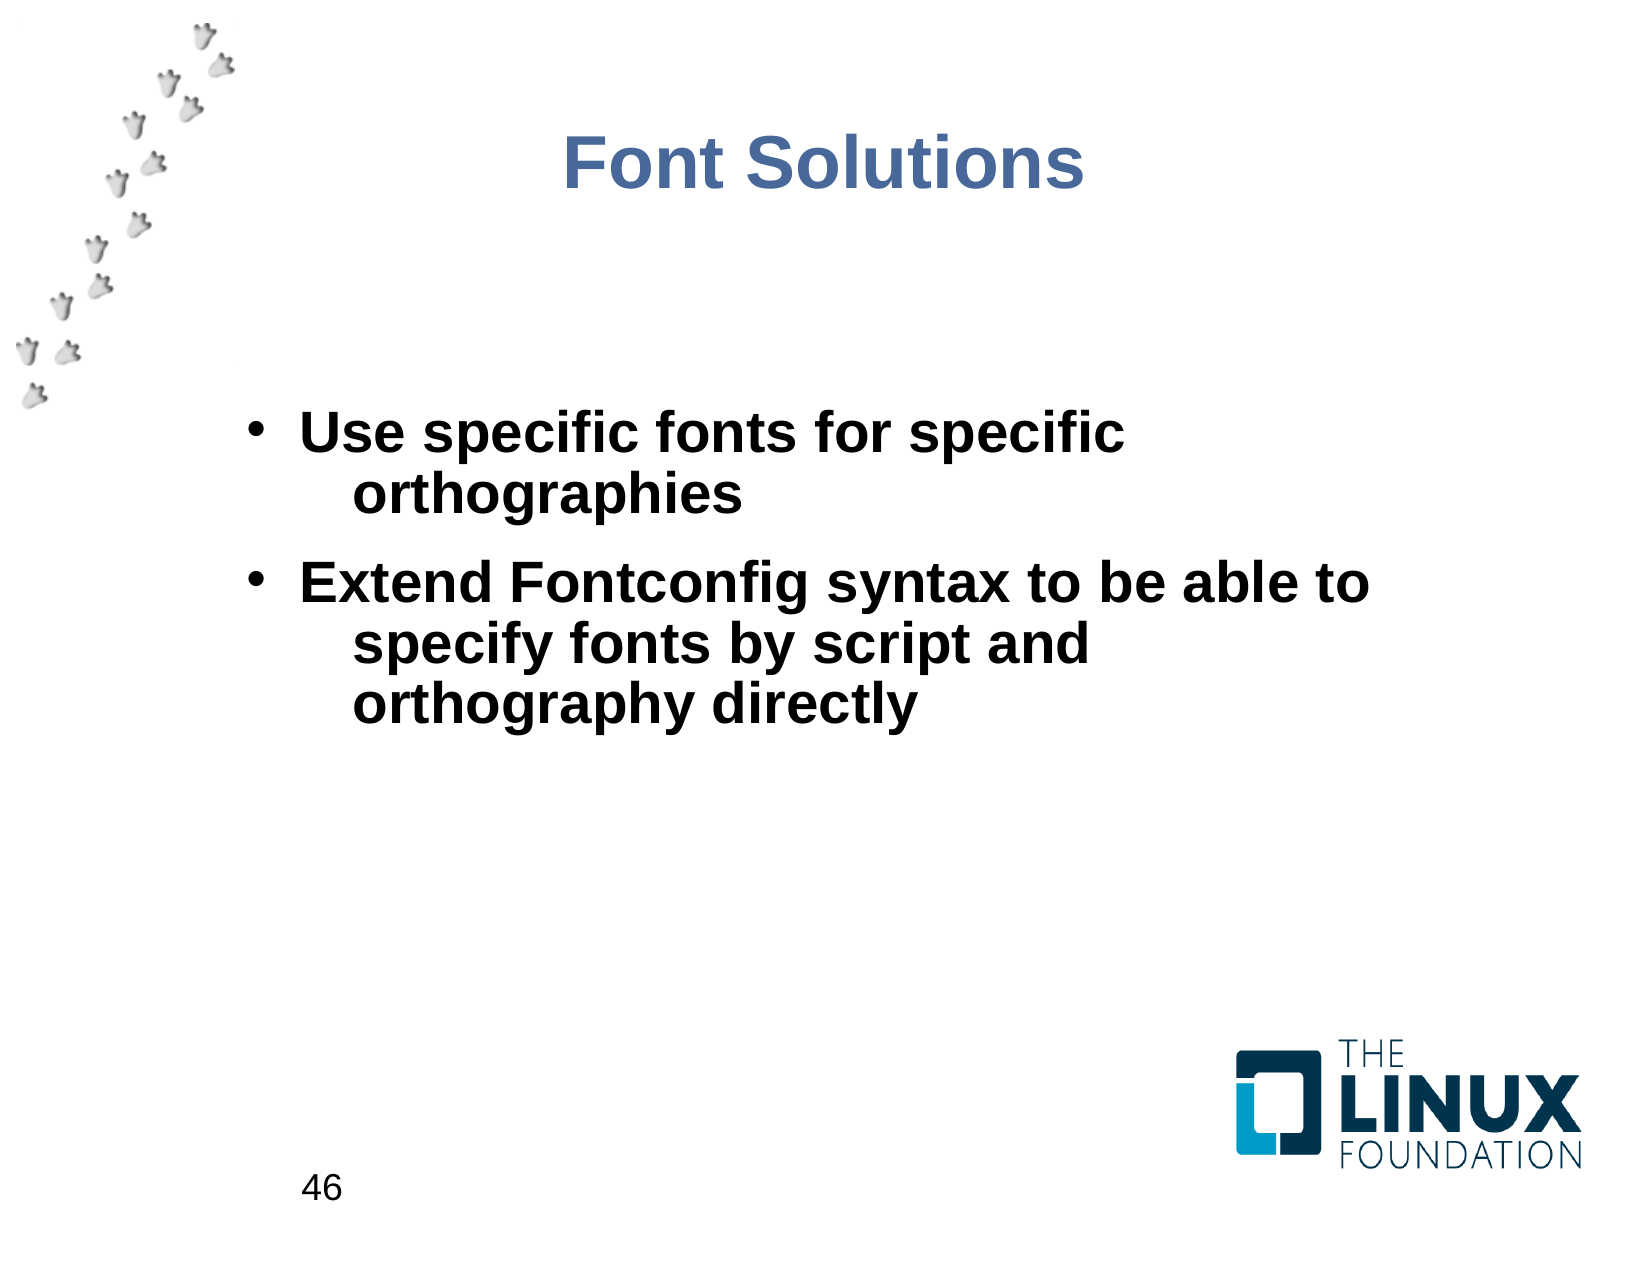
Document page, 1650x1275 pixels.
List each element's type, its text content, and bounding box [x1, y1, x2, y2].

picture [16, 23, 235, 430]
title Font Solutions [135, 104, 1515, 226]
list Use specific fonts for specific orthographies Extend Fontconfig syntax to be able to specify fonts by script and orthography directly [211, 404, 1439, 918]
picture [1216, 1012, 1613, 1200]
